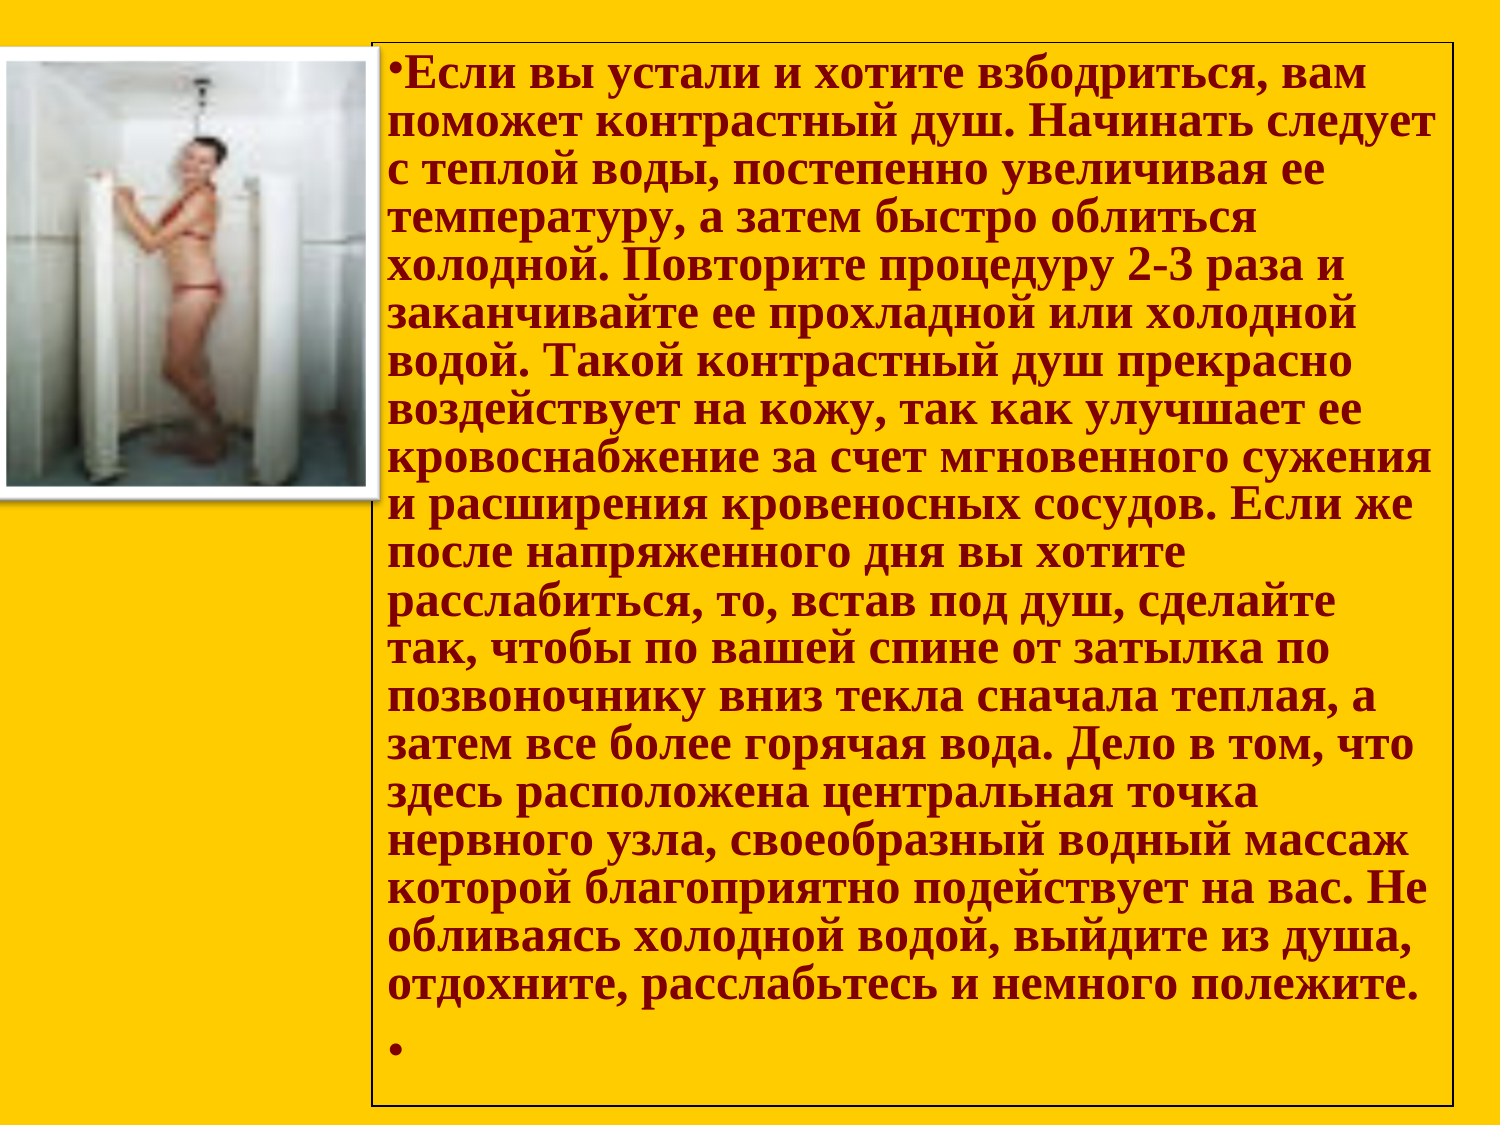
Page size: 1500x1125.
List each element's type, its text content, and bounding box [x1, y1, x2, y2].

list Если вы устали и хотите взбодриться, вам поможет контрастный душ. Начинать следует с теплой воды, постепенно увеличивая ее температуру, а затем быстро облиться холодной. Повторите процедуру 2-3 раза и заканчивайте ее прохладной или холодной водой. Такой контрастный душ прекрасно воздействует на кожу, так как улучшает ее кровоснабжение за счет мгновенного сужения и расширения кровеносных сосудов. Если же после напряженного дня вы хотите расслабиться, то, встав под душ, сделайте так, чтобы по вашей спине от затылка по позвоночнику вниз текла сначала теплая, а затем все более горячая вода. Дело в том, что здесь расположена центральная точка нервного узла, своеобразный водный массаж которой благоприятно подействует на вас. Не обливаясь холодной водой, выйдите из душа, отдохните, расслабьтесь и немного полежите. [372, 42, 1453, 1106]
picture [0, 39, 391, 515]
